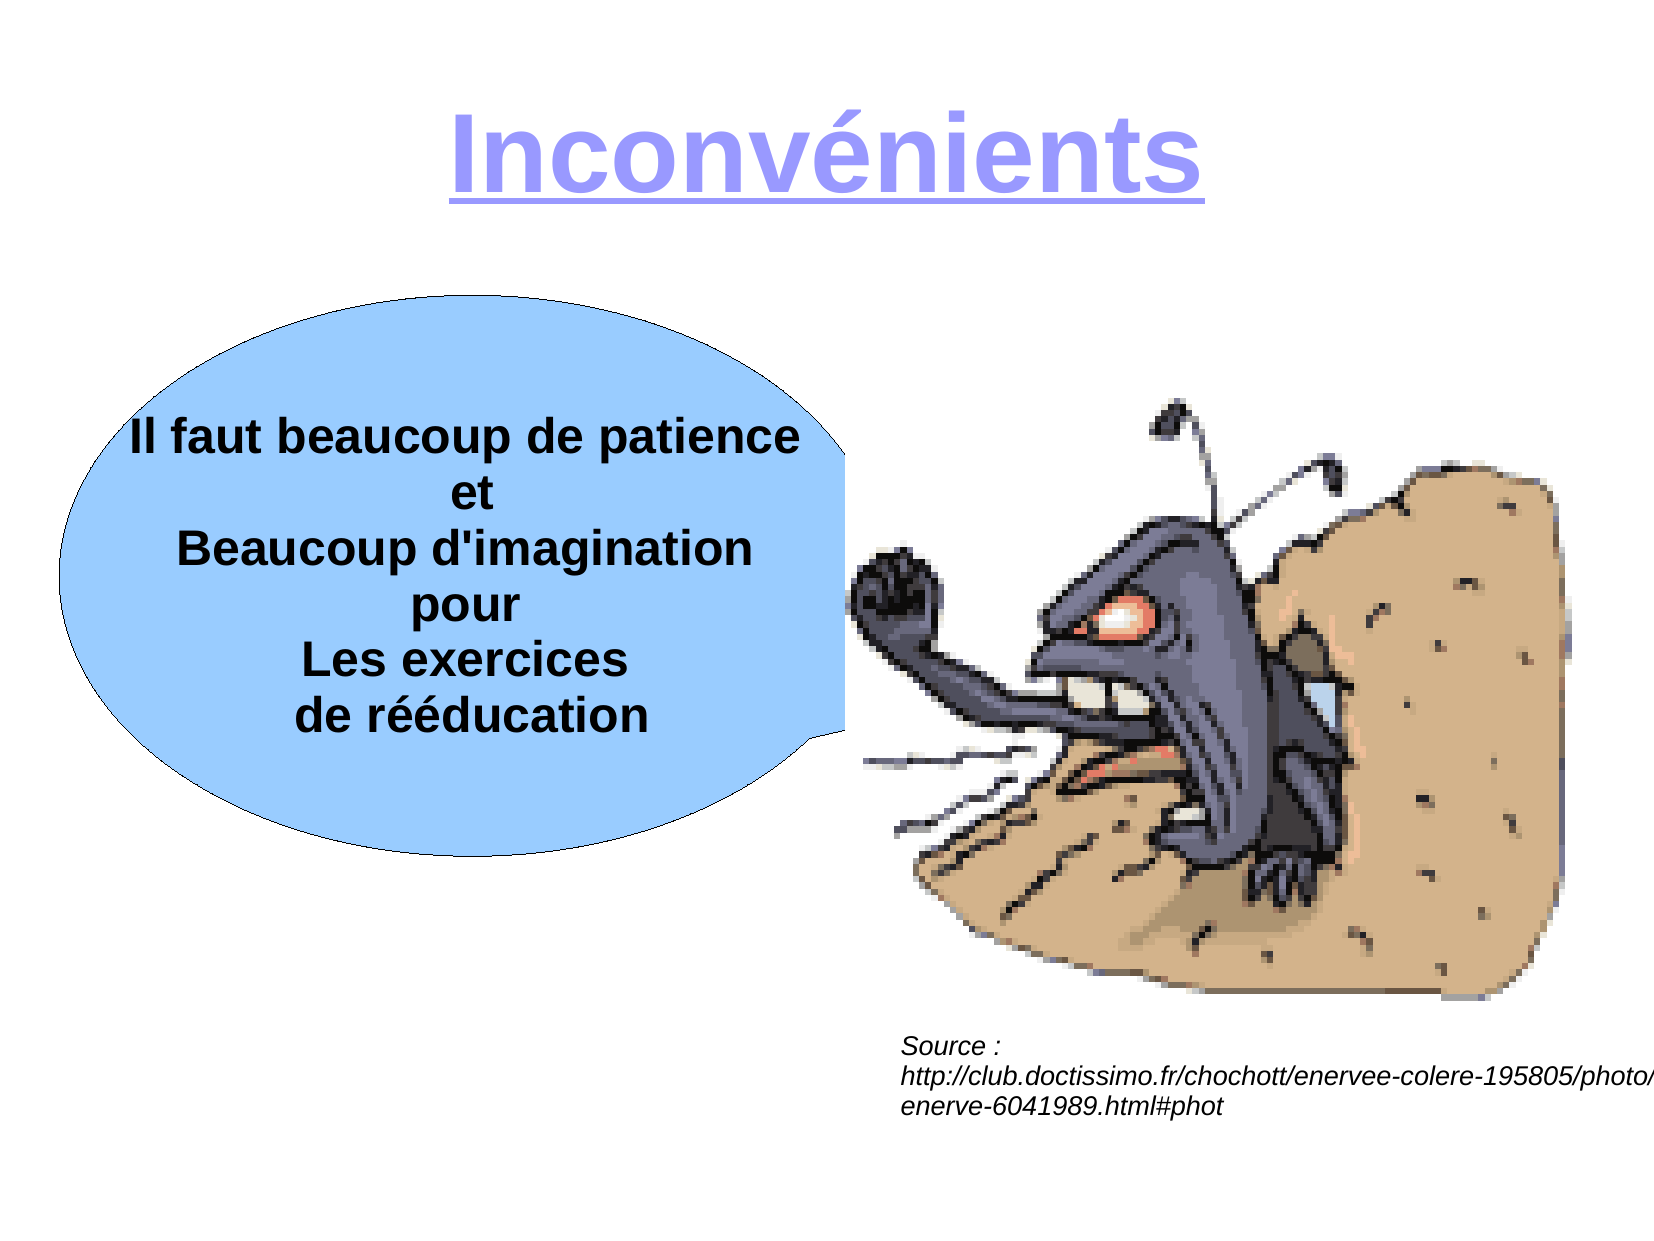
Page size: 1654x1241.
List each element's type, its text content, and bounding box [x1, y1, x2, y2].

text_box Il faut beaucoup de patience et Beaucoup d'imagination pour Les exercices de rééducation [59, 295, 845, 857]
text_box Source : http://club.doctissimo.fr/chochott/enervee-colere-195805/photo/petite-verte-enerve-6041989.html#phot [885, 1023, 1654, 1123]
picture [845, 398, 1572, 1001]
title Inconvénients [82, 49, 1571, 257]
